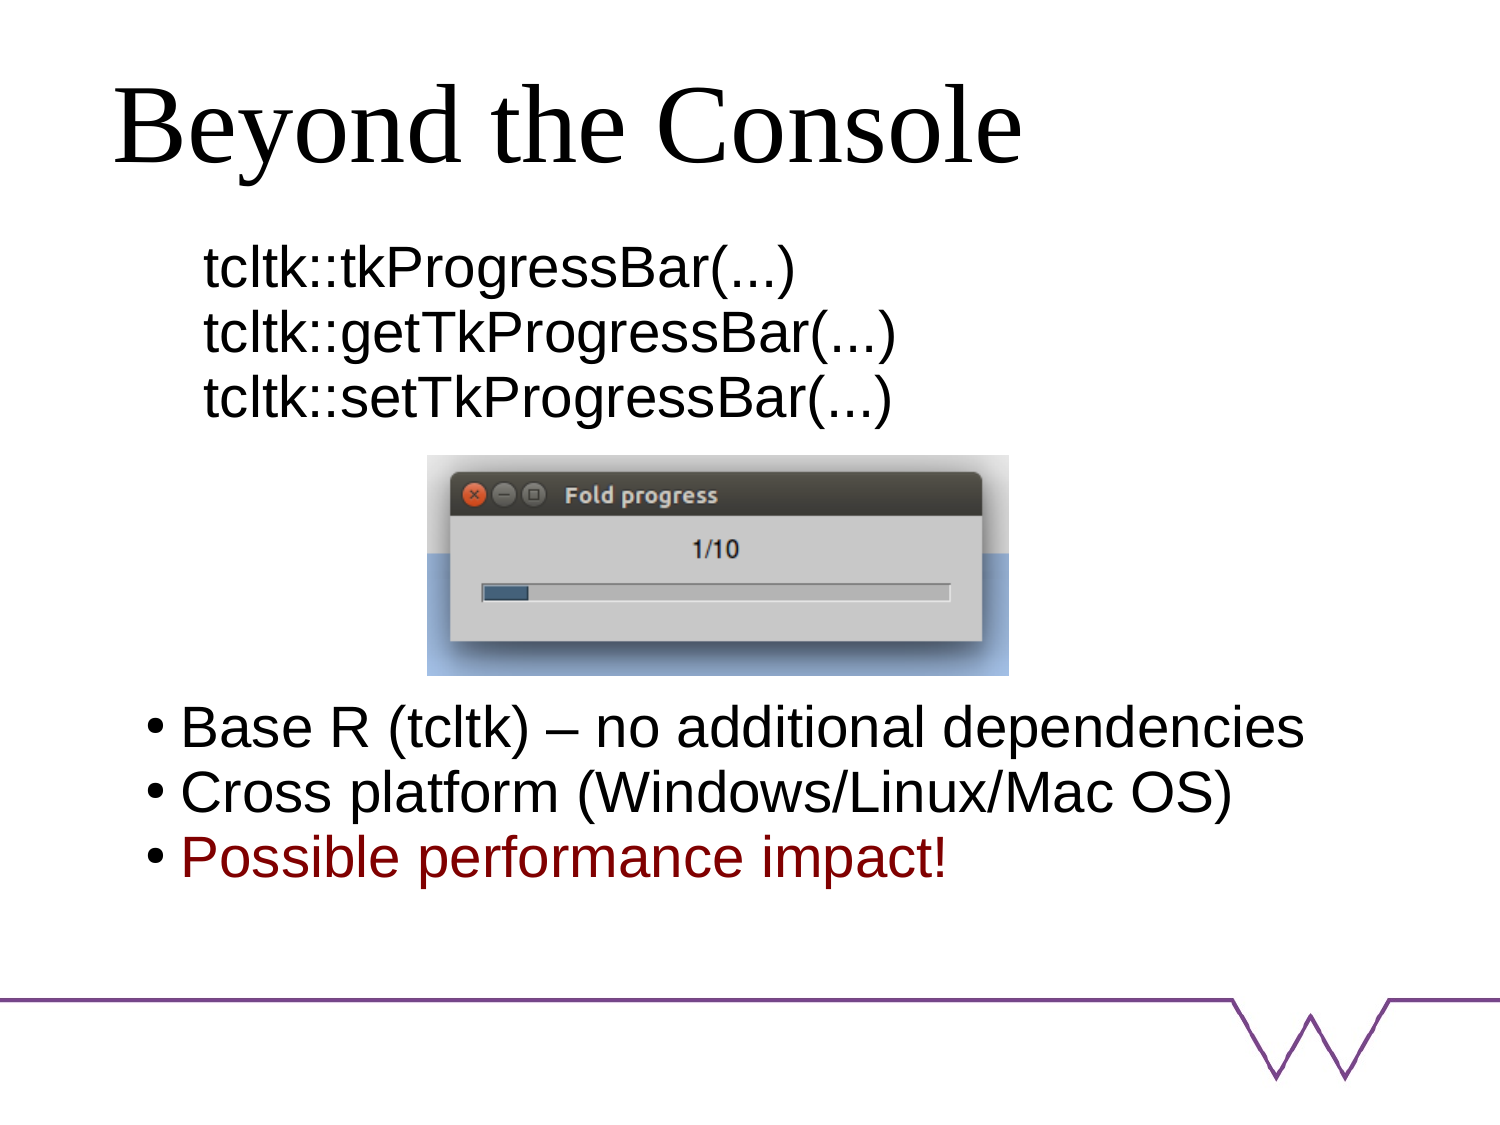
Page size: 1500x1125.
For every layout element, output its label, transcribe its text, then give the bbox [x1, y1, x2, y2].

picture [0, 905, 1500, 1125]
picture [427, 455, 1009, 676]
text_box tcltk::tkProgressBar(...) tcltk::getTkProgressBar(...) tcltk::setTkProgressBar(...) [188, 227, 914, 438]
text_box Base R (tcltk) – no additional dependencies Cross platform (Windows/Linux/Mac OS) Possible performance impact! [130, 687, 1323, 898]
title Beyond the Console [112, 37, 1388, 213]
